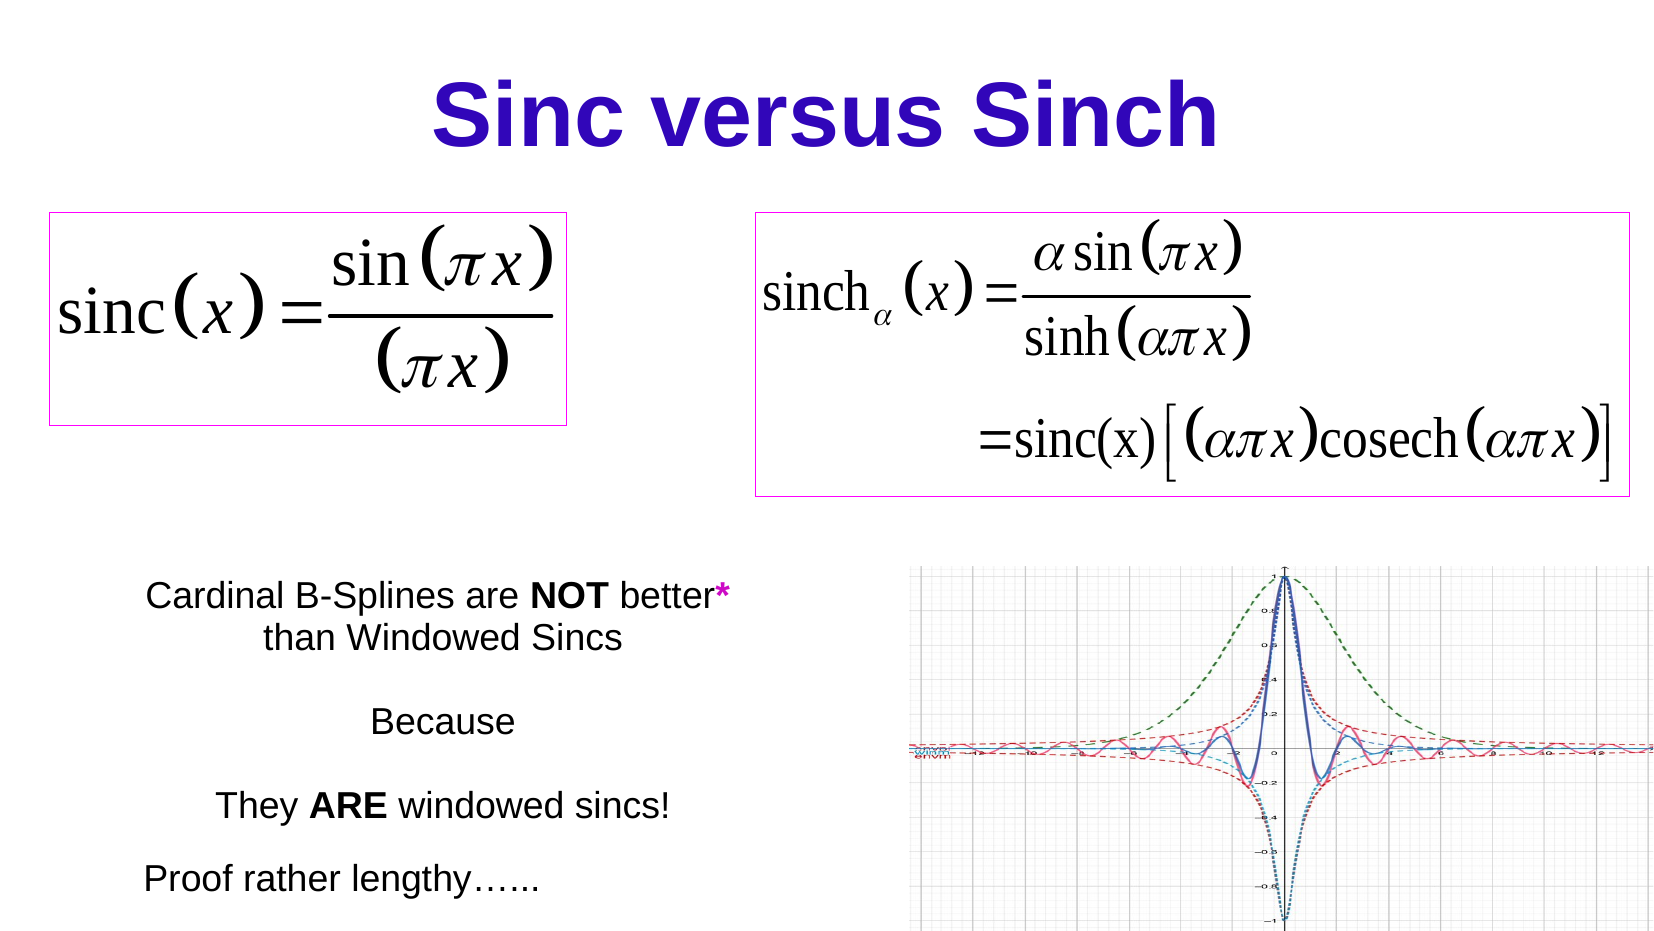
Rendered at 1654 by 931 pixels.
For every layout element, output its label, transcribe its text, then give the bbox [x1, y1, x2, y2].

chart [755, 212, 1630, 497]
text_box Proof rather lengthy…... [118, 850, 686, 910]
title Sinc versus Sinch [82, 37, 1571, 193]
chart [49, 212, 567, 426]
text_box Cardinal B-Splines are NOT better* than Windowed Sincs Because They ARE windowed sincs! [0, 566, 886, 834]
picture [909, 566, 1654, 931]
